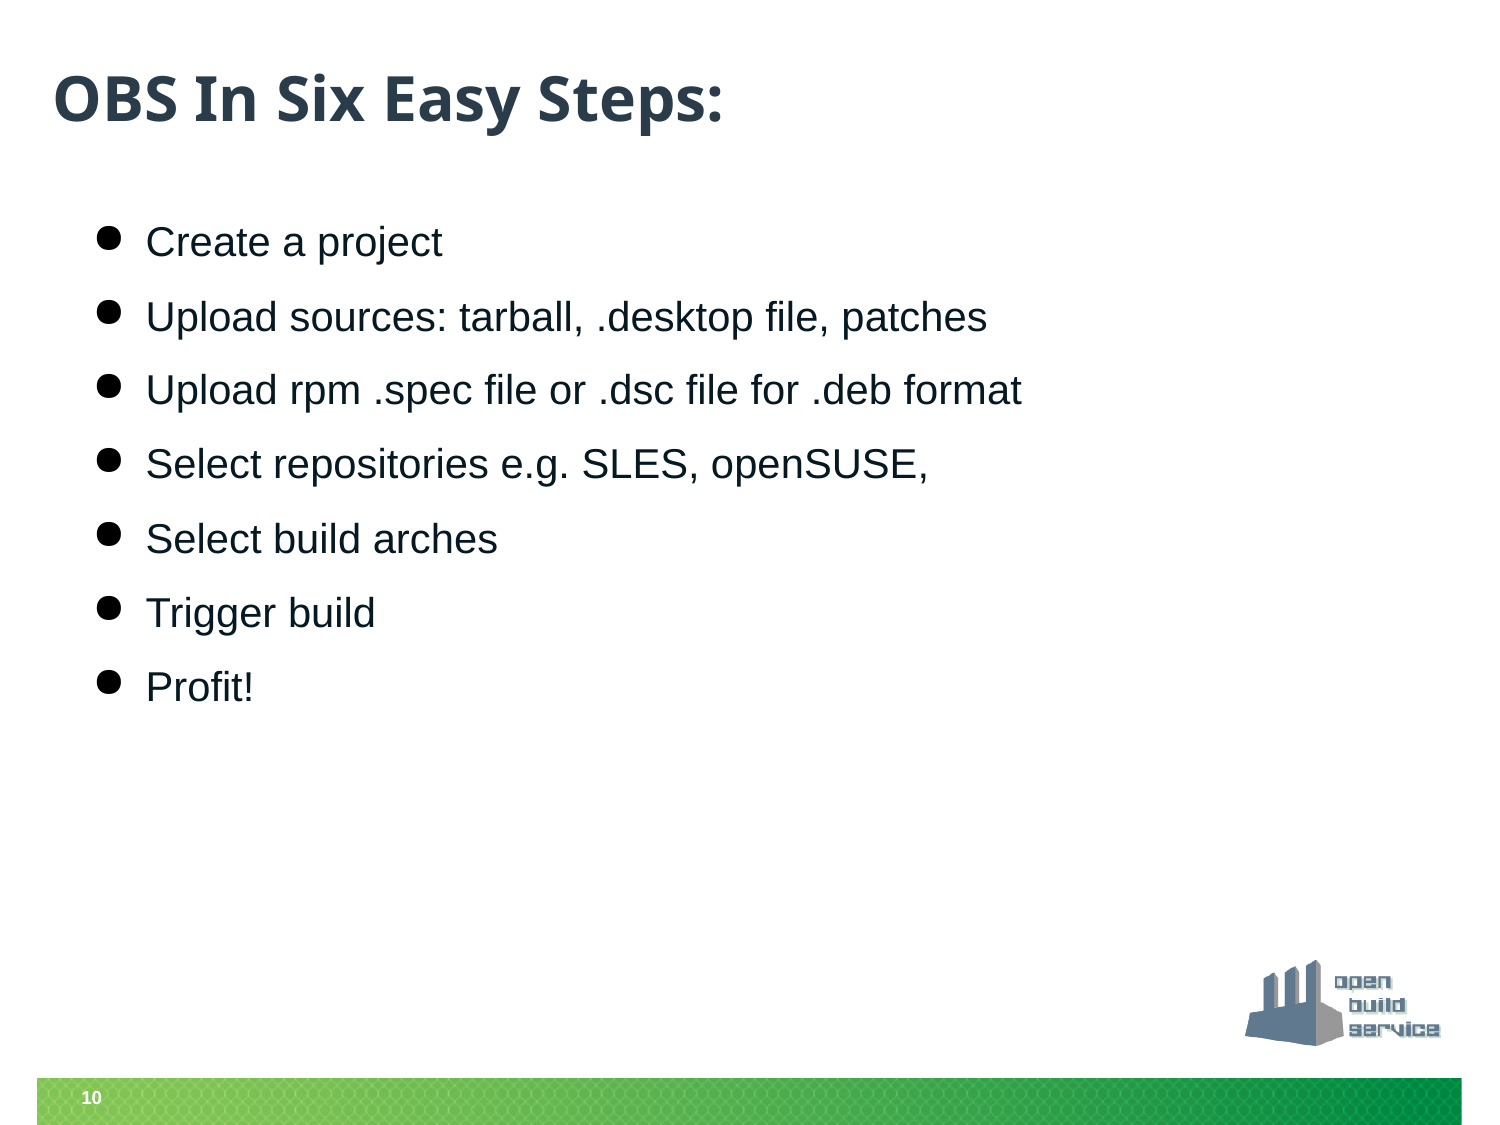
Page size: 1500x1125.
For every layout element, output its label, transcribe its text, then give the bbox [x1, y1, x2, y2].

picture [37, 1078, 1462, 1125]
list Create a project Upload sources: tarball, .desktop file, patches Upload rpm .spec file or .dsc file for .deb format Select repositories e.g. SLES, openSUSE, Select build arches Trigger build Profit! [60, 157, 1410, 901]
title OBS In Six Easy Steps: [37, 51, 1388, 209]
picture [1245, 960, 1441, 1046]
